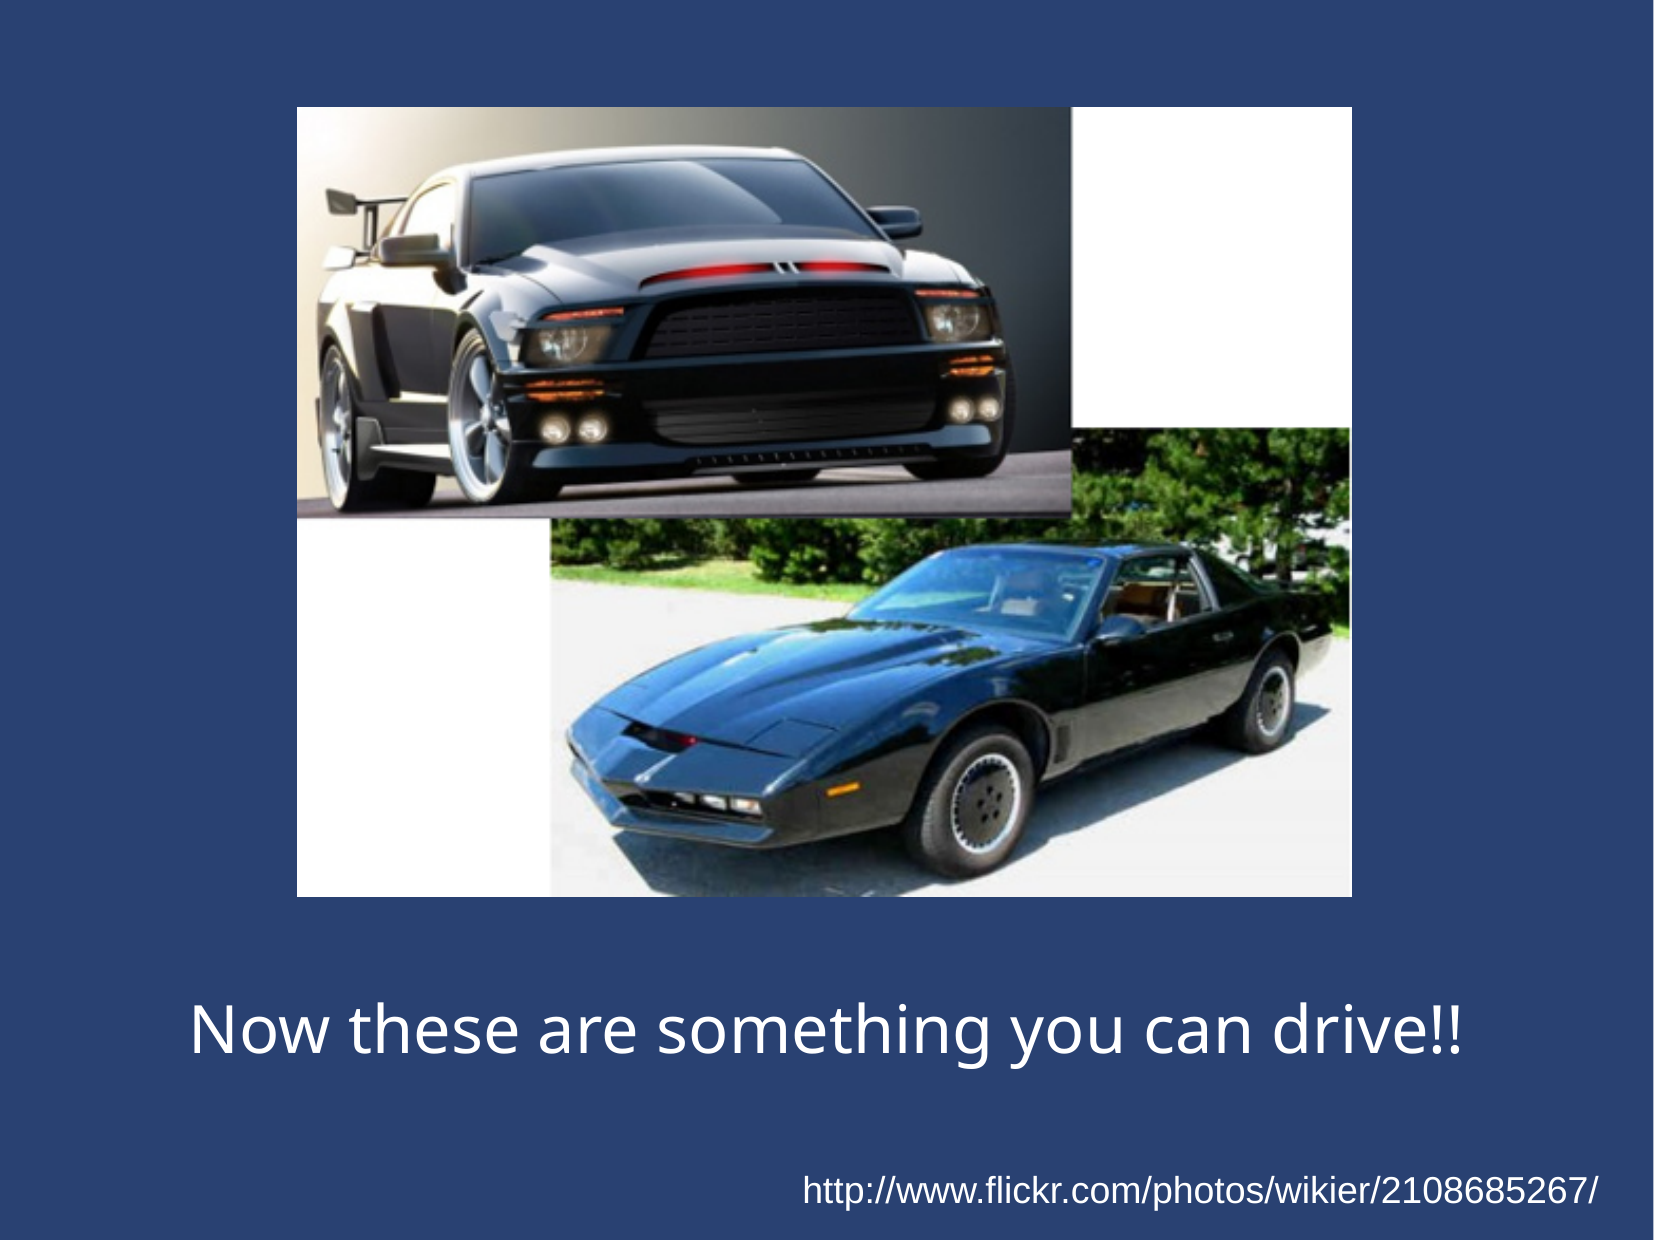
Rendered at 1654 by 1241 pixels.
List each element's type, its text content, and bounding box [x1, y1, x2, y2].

text_box http://www.flickr.com/photos/wikier/2108685267/ [787, 1162, 1619, 1220]
subtitle Now these are something you can drive!! [121, 937, 1534, 1119]
picture [297, 107, 1352, 897]
